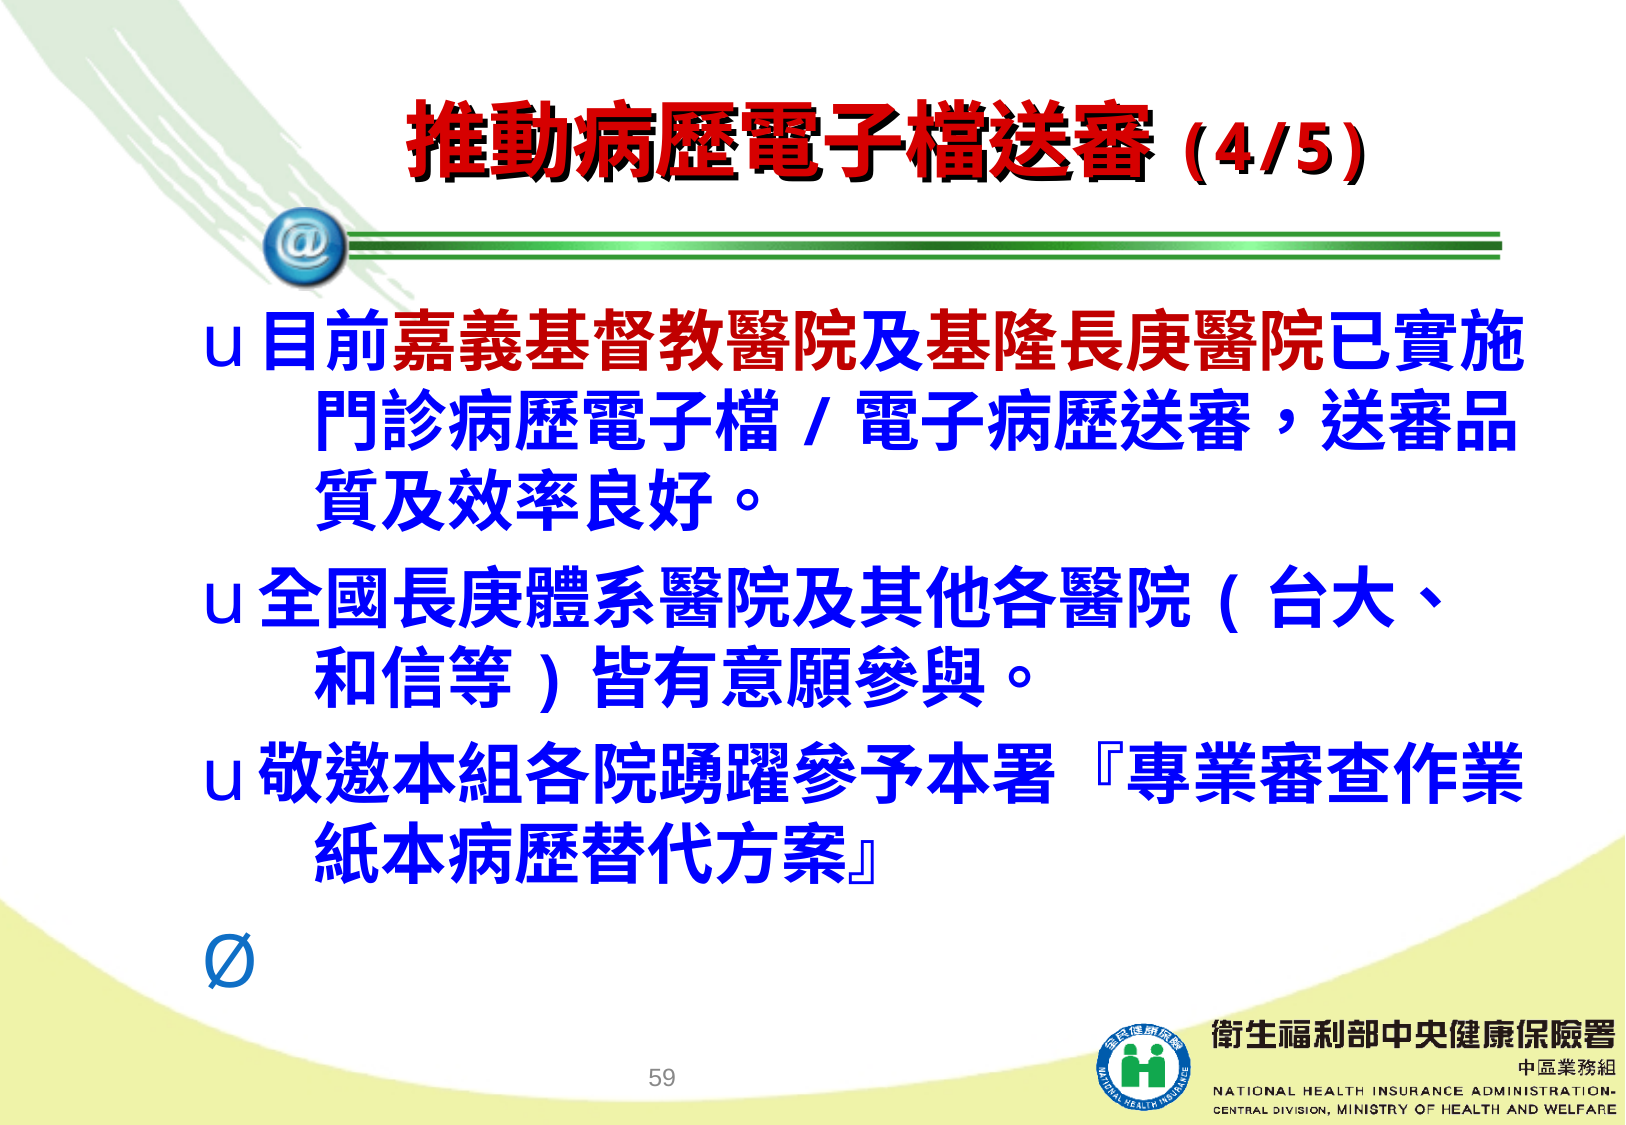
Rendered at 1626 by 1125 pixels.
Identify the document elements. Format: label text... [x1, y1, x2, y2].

text_box 推動病歷電子檔送審(4/5) [304, 66, 1474, 209]
text_box [633, 1046, 1013, 1107]
list 目前嘉義基督教醫院及基隆長庚醫院已實施門診病歷電子檔/電子病歷送審，送審品質及效率良好。 全國長庚體系醫院及其他各醫院(台大、和信等)皆有意願參與。 敬邀本組各院踴躍參予本署『專業審查作業紙本病歷替代方案』 [186, 290, 1544, 1005]
